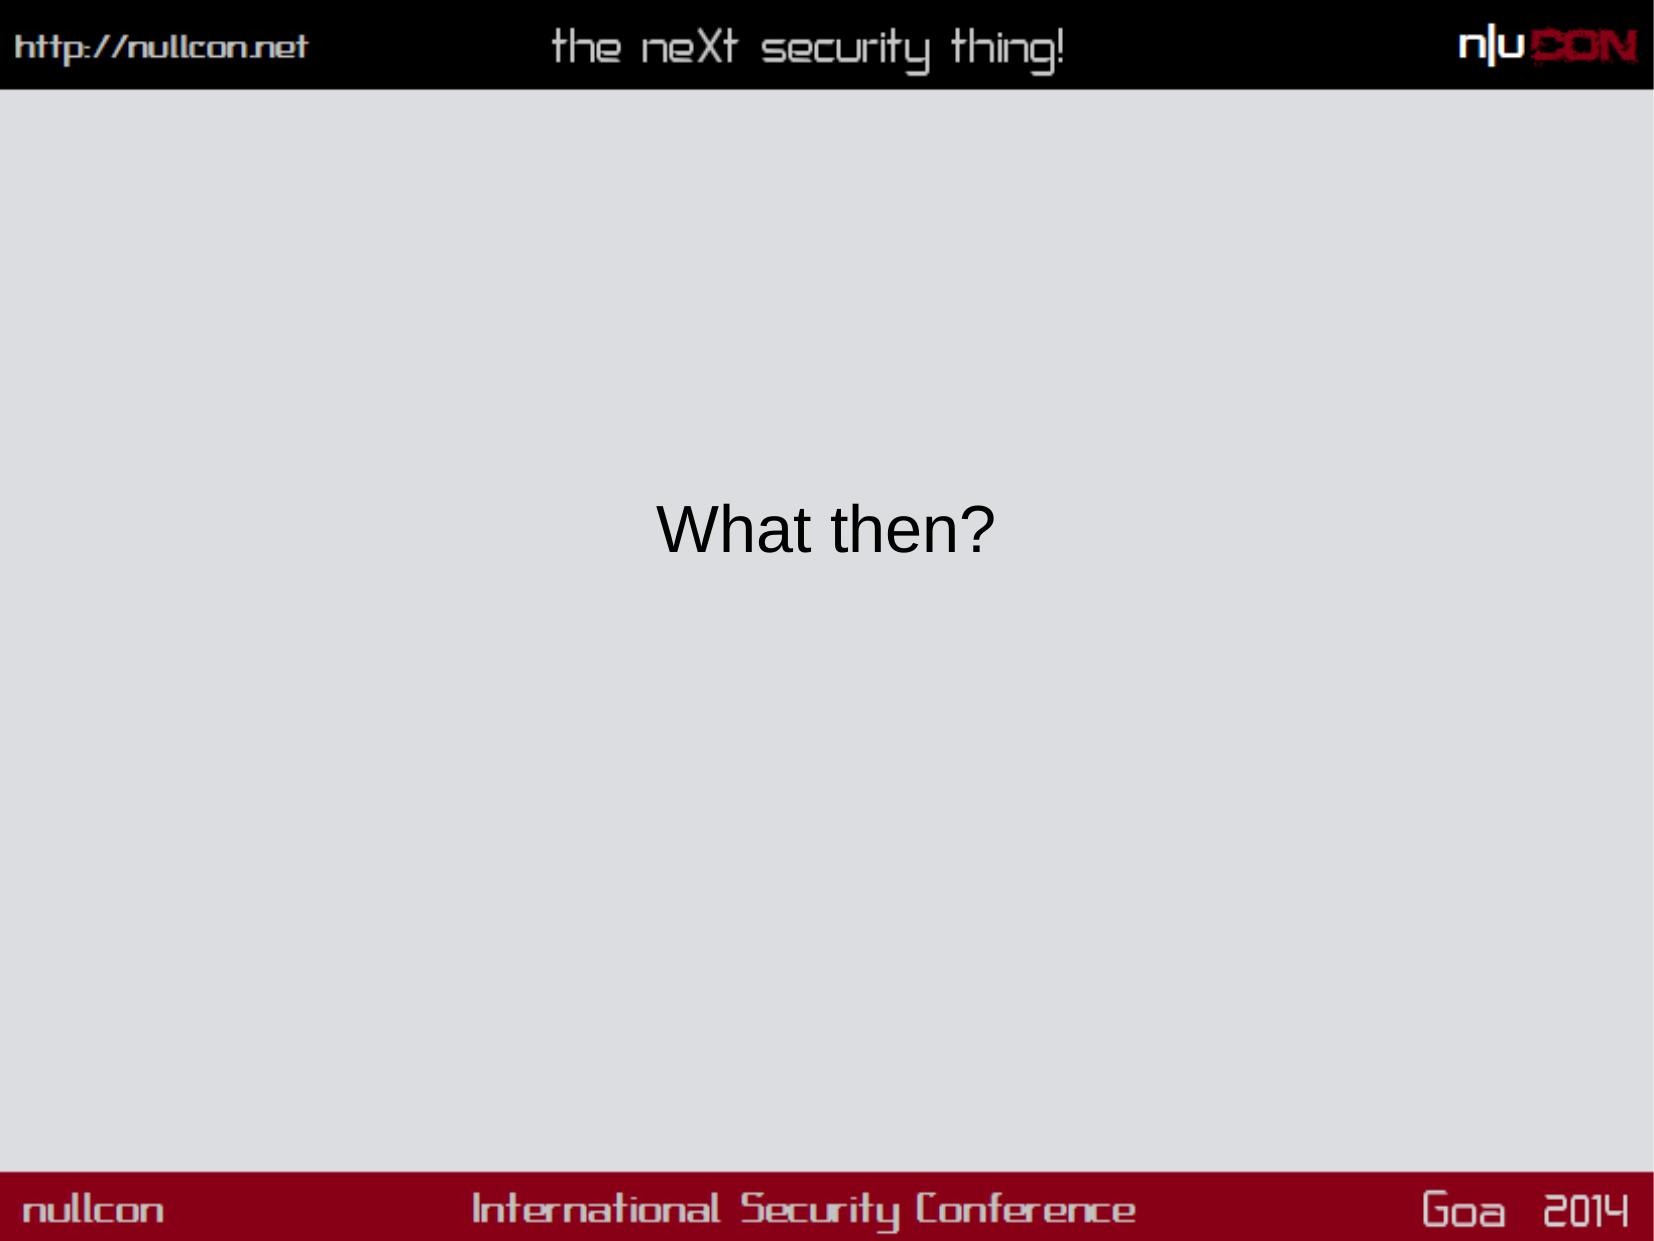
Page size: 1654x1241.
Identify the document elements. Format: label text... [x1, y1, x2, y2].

picture [0, 0, 1654, 1241]
subtitle What then? [82, 49, 1571, 1010]
